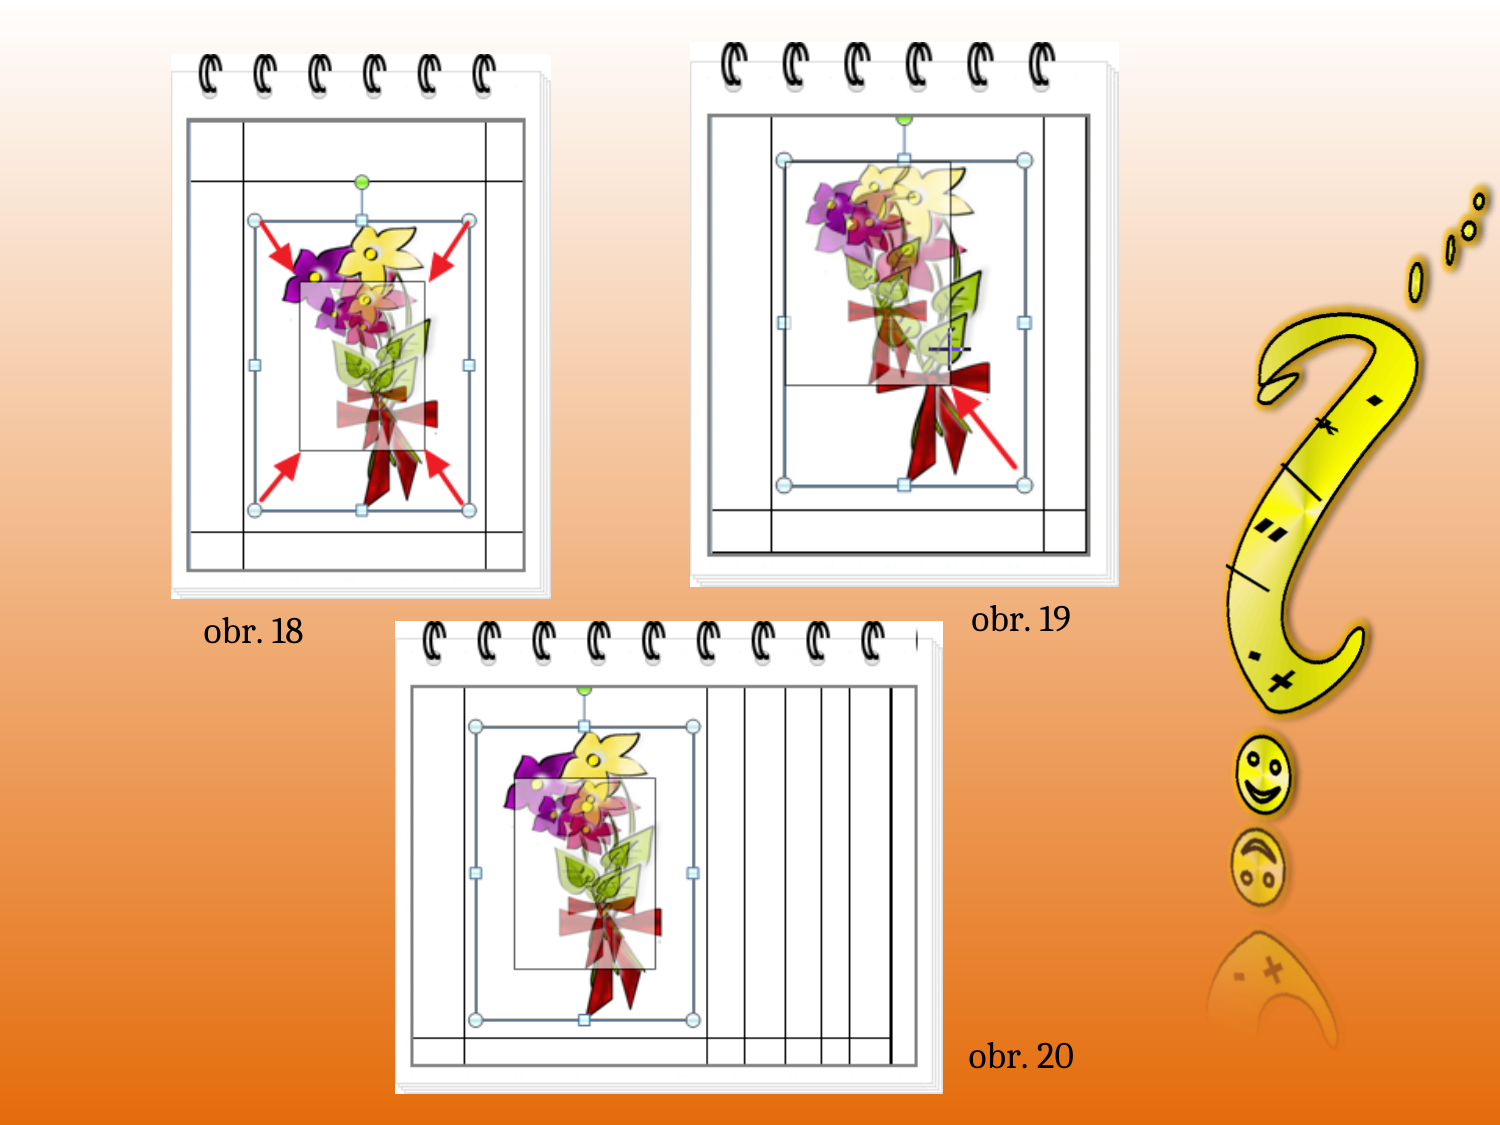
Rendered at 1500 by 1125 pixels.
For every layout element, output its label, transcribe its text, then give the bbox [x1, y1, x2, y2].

picture [1171, 160, 1500, 1125]
text_box obr. 19 [956, 586, 1087, 647]
text_box obr. 20 [953, 1023, 1090, 1084]
picture [395, 621, 943, 1094]
picture [171, 54, 551, 599]
text_box obr. 18 [188, 597, 319, 659]
picture [690, 42, 1119, 587]
